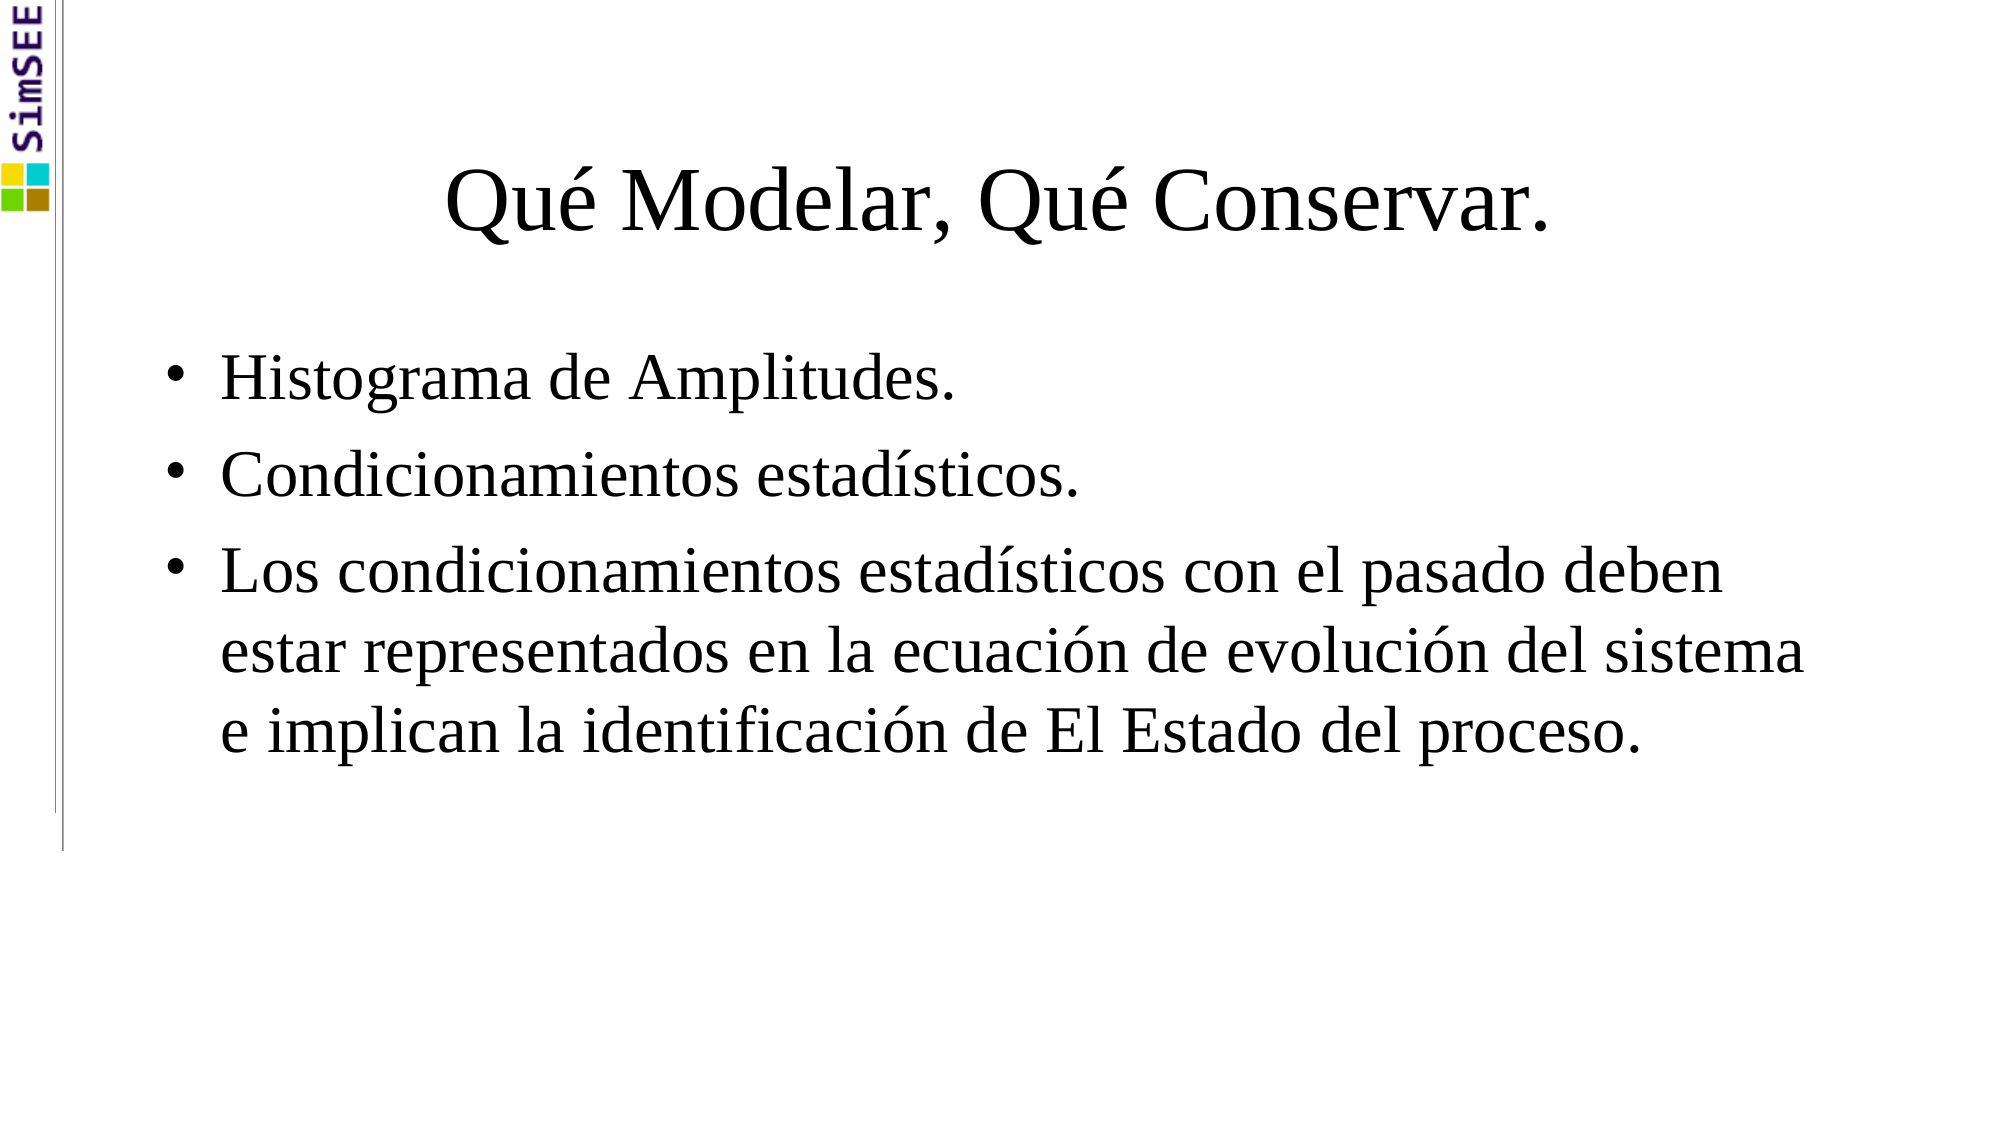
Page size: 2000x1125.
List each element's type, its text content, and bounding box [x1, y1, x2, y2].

title Qué Modelar, Qué Conservar. [149, 99, 1850, 288]
picture [0, 162, 51, 213]
picture [0, 5, 52, 154]
list Histograma de Amplitudes. Condicionamientos estadísticos. Los condicionamientos estadísticos con el pasado deben estar representados en la ecuación de evolución del sistema e implican la identificación de El Estado del proceso. [149, 324, 1850, 1000]
